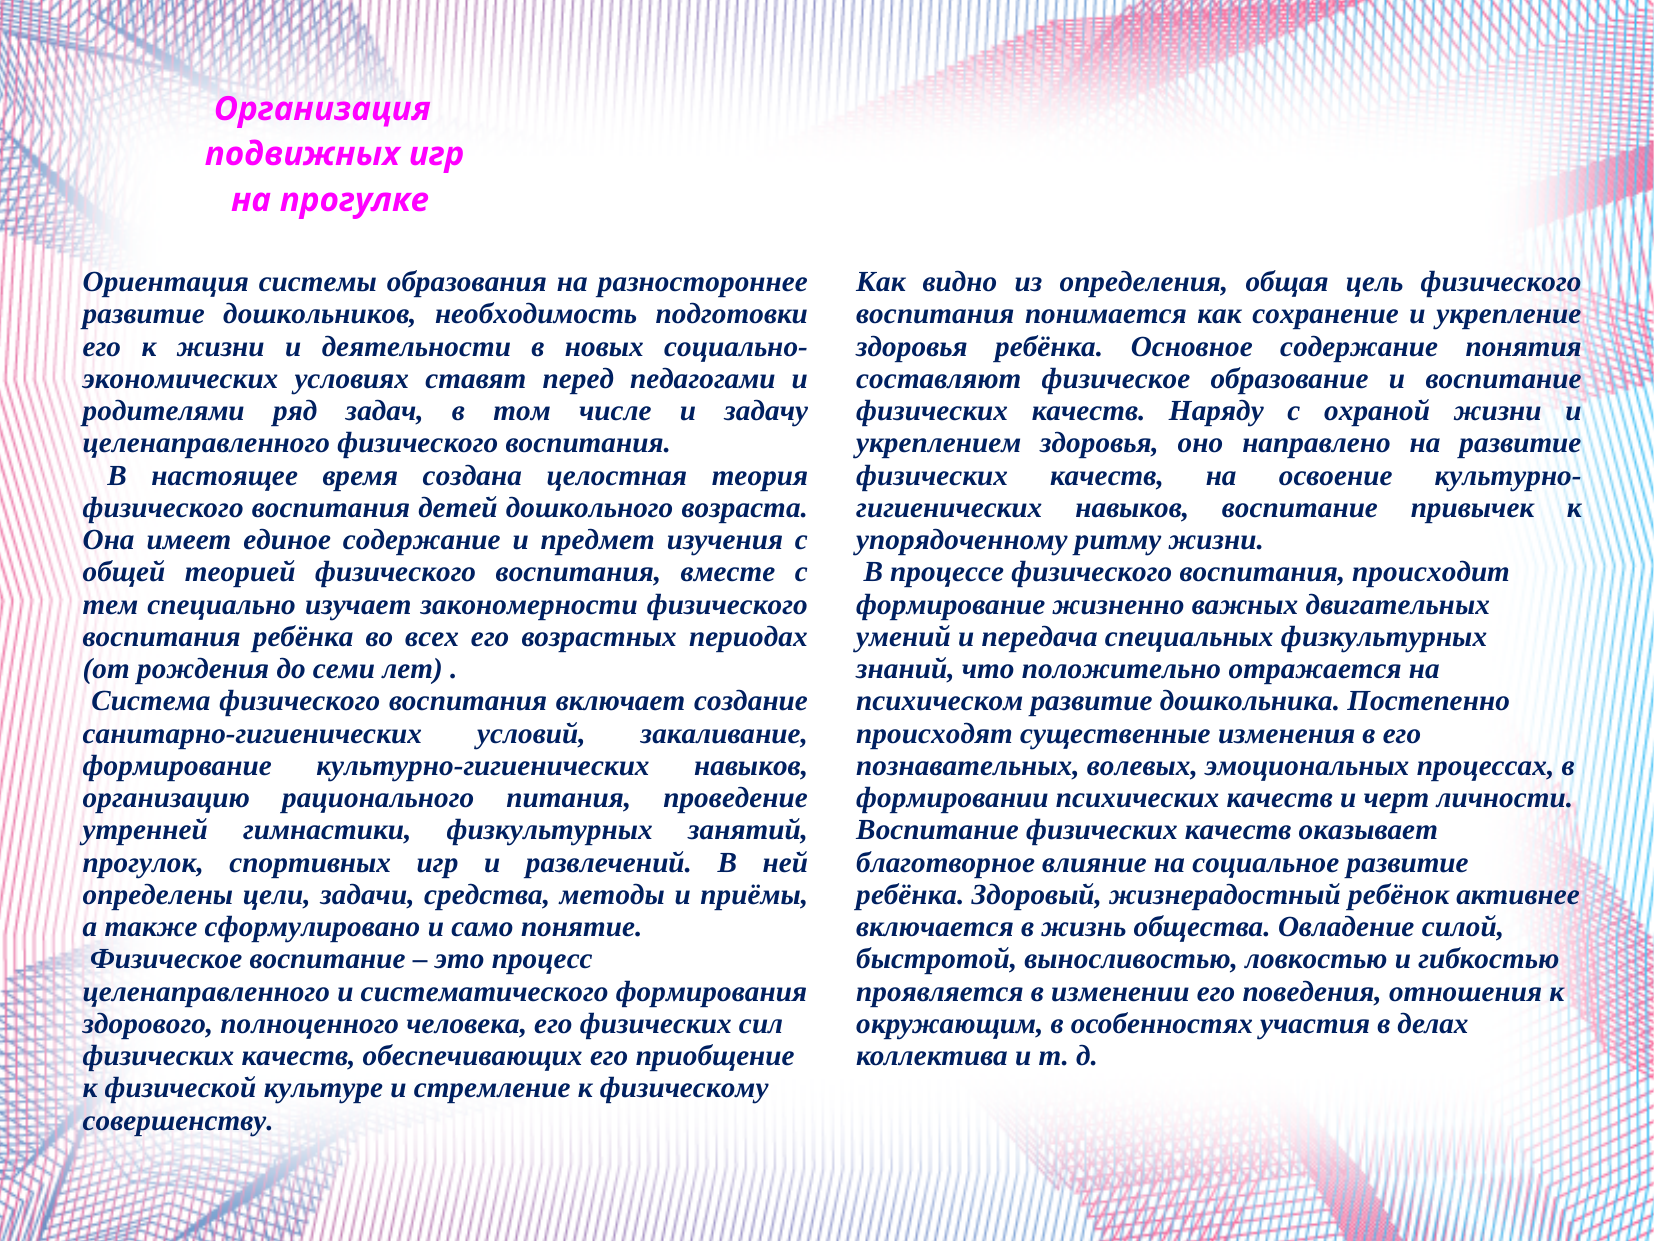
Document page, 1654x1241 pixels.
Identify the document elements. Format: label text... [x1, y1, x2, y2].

picture [0, 0, 1654, 1241]
list Как видно из определения, общая цель физического воспитания понимается как сохранение и укрепление здоровья ребёнка. Основное содержание понятия составляют физическое образование и воспитание физических качеств. Наряду с охраной жизни и укреплением здоровья, оно направлено на развитие физических качеств, на освоение культурно-гигиенических навыков, воспитание привычек к упорядоченному ритму жизни. В процессе физического воспитания, происходит формирование жизненно важных двигательных умений и передача специальных физкультурных знаний, что положительно отражается на психическом развитие дошкольника. Постепенно происходят существенные изменения в его познавательных, волевых, эмоциональных процессах, в формировании психических качеств и черт личности. Воспитание физических качеств оказывает благотворное влияние на социальное развитие ребёнка. Здоровый, жизнерадостный ребёнок активнее включается в жизнь общества. Овладение силой, быстротой, выносливостью, ловкостью и гибкостью проявляется в изменении его поведения, отношения к окружающим, в особенностях участия в делах коллектива и т. д. [856, 265, 1583, 1080]
title Организация подвижных игр на прогулке [82, 49, 1571, 257]
list Ориентация системы образования на разностороннее развитие дошкольников, необходимость подготовки его к жизни и деятельности в новых социально-экономических условиях ставят перед педагогами и родителями ряд задач, в том числе и задачу целенаправленного физического воспитания. В настоящее время создана целостная теория физического воспитания детей дошкольного возраста. Она имеет единое содержание и предмет изучения с общей теорией физического воспитания, вместе с тем специально изучает закономерности физического воспитания ребёнка во всех его возрастных периодах (от рождения до семи лет) . Система физического воспитания включает создание санитарно-гигиенических условий, закаливание, формирование культурно-гигиенических навыков, организацию рационального питания, проведение утренней гимнастики, физкультурных занятий, прогулок, спортивных игр и развлечений. В ней определены цели, задачи, средства, методы и приёмы, а также сформулировано и само понятие. Физическое воспитание – это процесс целенаправленного и систематического формирования здорового, полноценного человека, его физических сил физических качеств, обеспечивающих его приобщение к физической культуре и стремление к физическому совершенству. [82, 265, 809, 1169]
